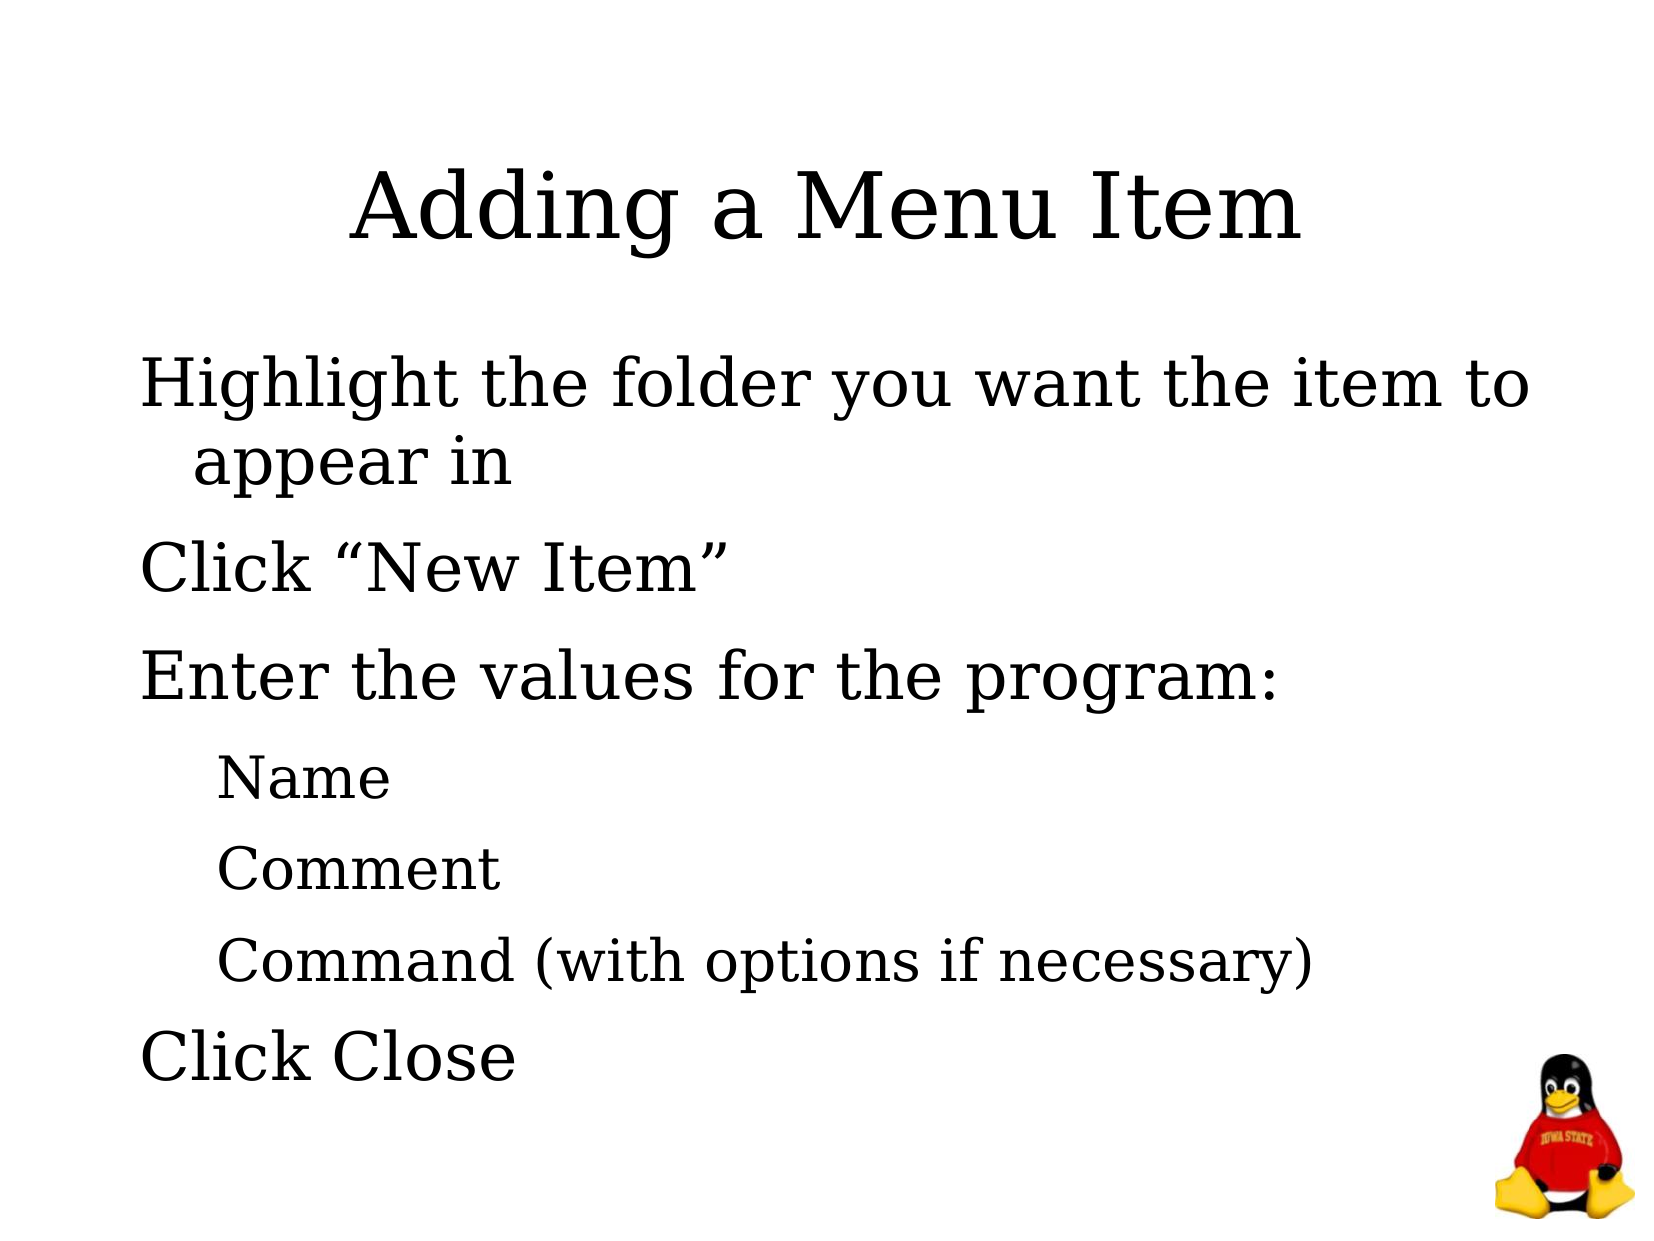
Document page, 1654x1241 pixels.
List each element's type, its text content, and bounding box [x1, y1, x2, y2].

list Highlight the folder you want the item to appear in Click “New Item” Enter the values for the program: Name Comment Command (with options if necessary) Click Close [121, 344, 1534, 1127]
picture [1495, 1054, 1635, 1219]
title Adding a Menu Item [121, 102, 1534, 311]
